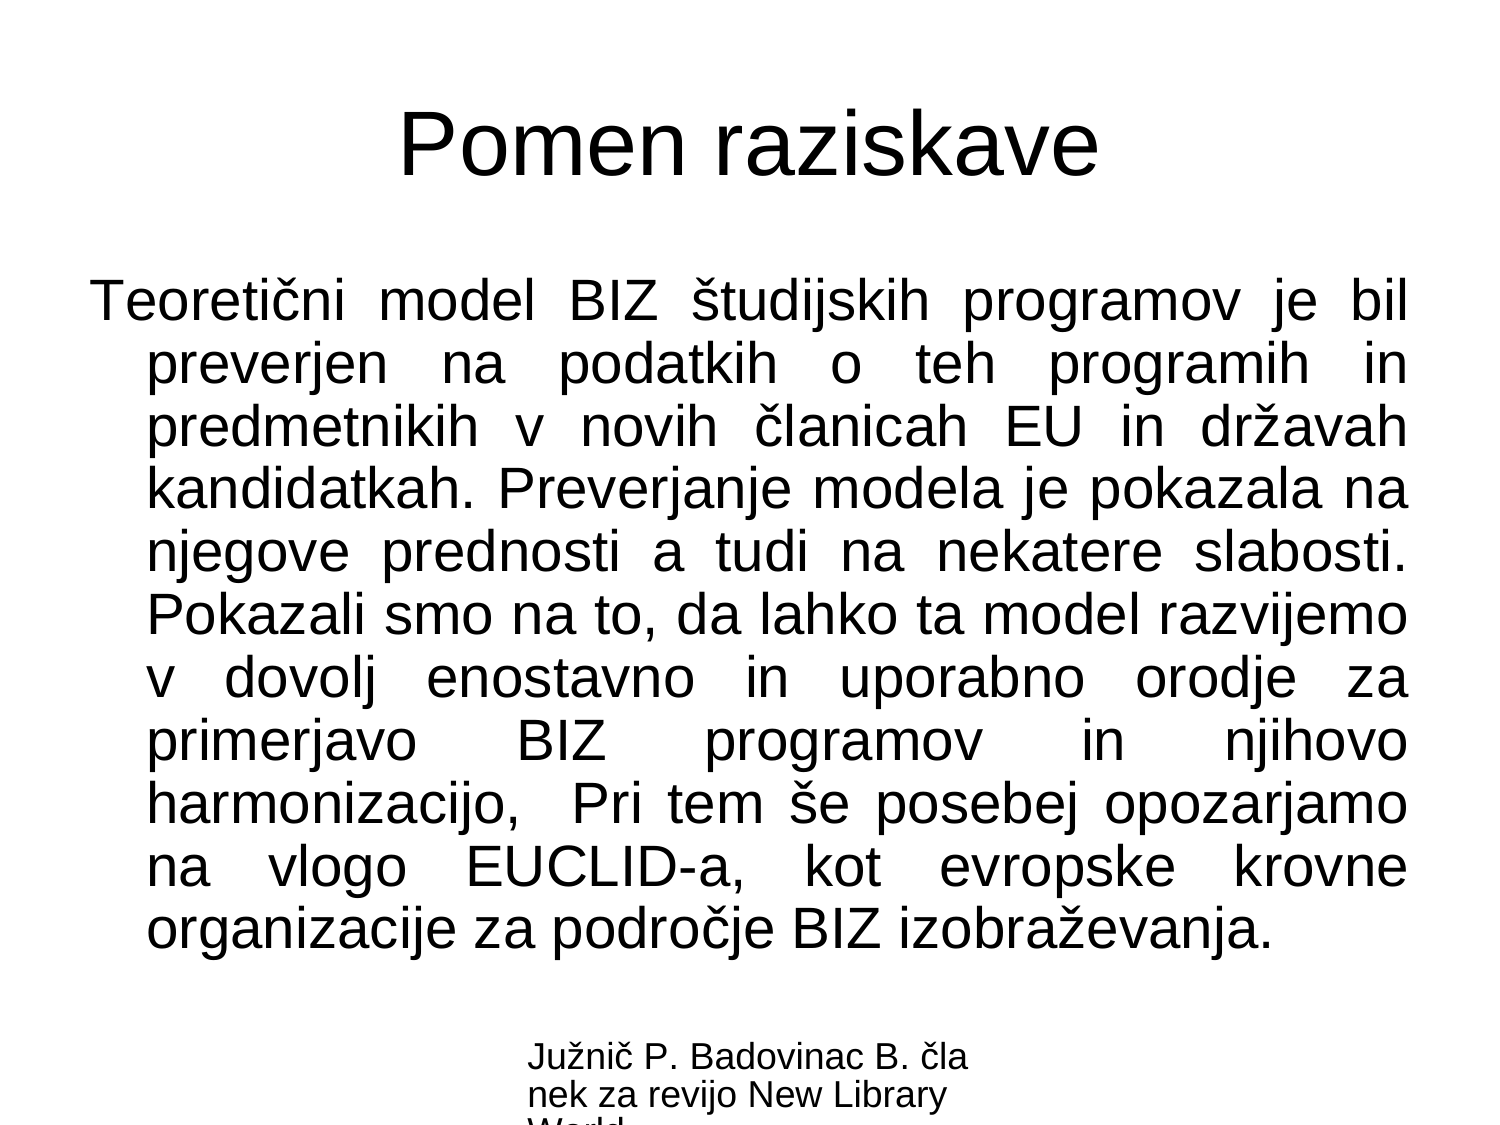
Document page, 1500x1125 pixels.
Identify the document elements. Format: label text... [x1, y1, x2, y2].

list Teoretični model BIZ študijskih programov je bil preverjen na podatkih o teh programih in predmetnikih v novih članicah EU in državah kandidatkah. Preverjanje modela je pokazala na njegove prednosti a tudi na nekatere slabosti. Pokazali smo na to, da lahko ta model razvijemo v dovolj enostavno in uporabno orodje za primerjavo BIZ programov in njihovo harmonizacijo, Pri tem še posebej opozarjamo na vlogo EUCLID-a, kot evropske krovne organizacije za področje BIZ izobraževanja. [75, 262, 1426, 1006]
title Pomen raziskave [75, 45, 1426, 233]
